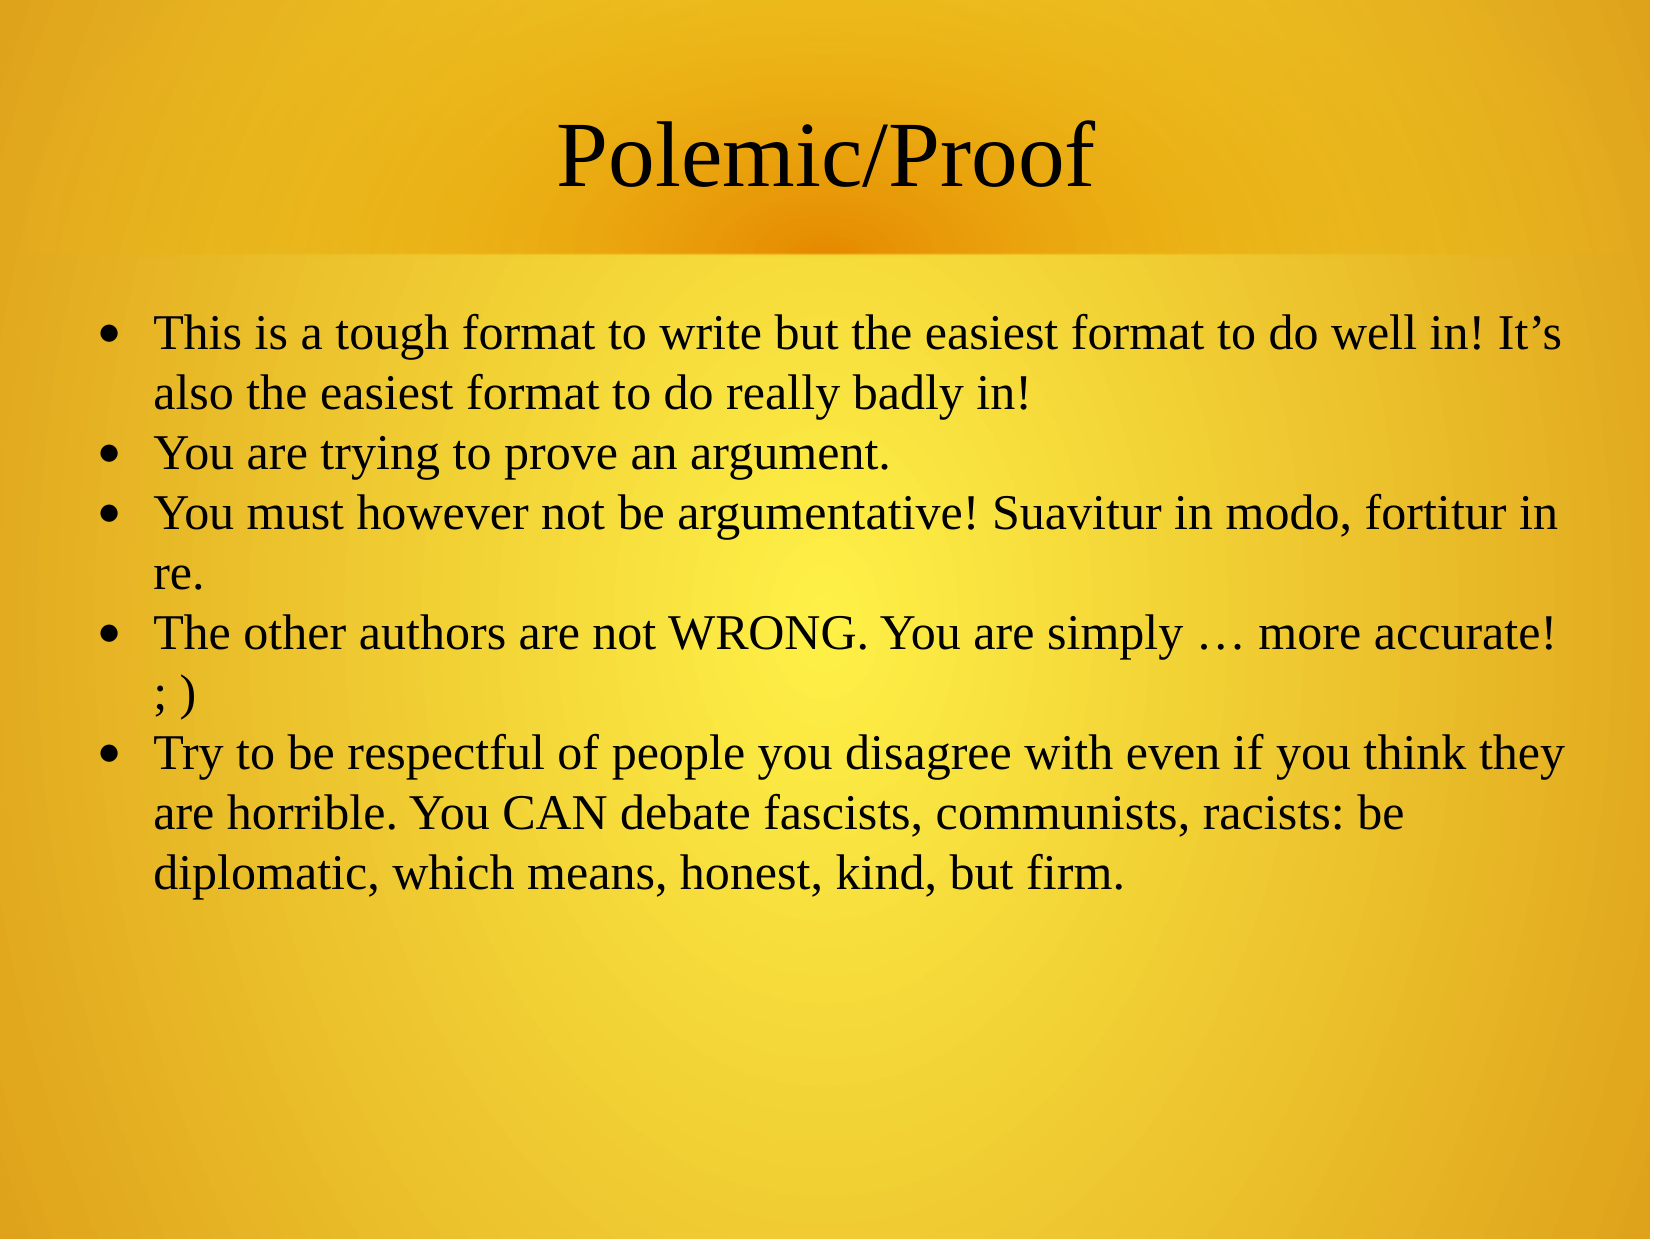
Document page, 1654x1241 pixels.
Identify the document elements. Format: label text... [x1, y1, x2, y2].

picture [0, 0, 1650, 1239]
text_box This is a tough format to write but the easiest format to do well in! It’s also the easiest format to do really badly in! You are trying to prove an argument. You must however not be argumentative! Suavitur in modo, fortitur in re. The other authors are not WRONG. You are simply … more accurate! ; ) Try to be respectful of people you disagree with even if you think they are horrible. You CAN debate fascists, communists, racists: be diplomatic, which means, honest, kind, but firm. [82, 299, 1571, 1019]
text_box Polemic/Proof [82, 47, 1571, 252]
